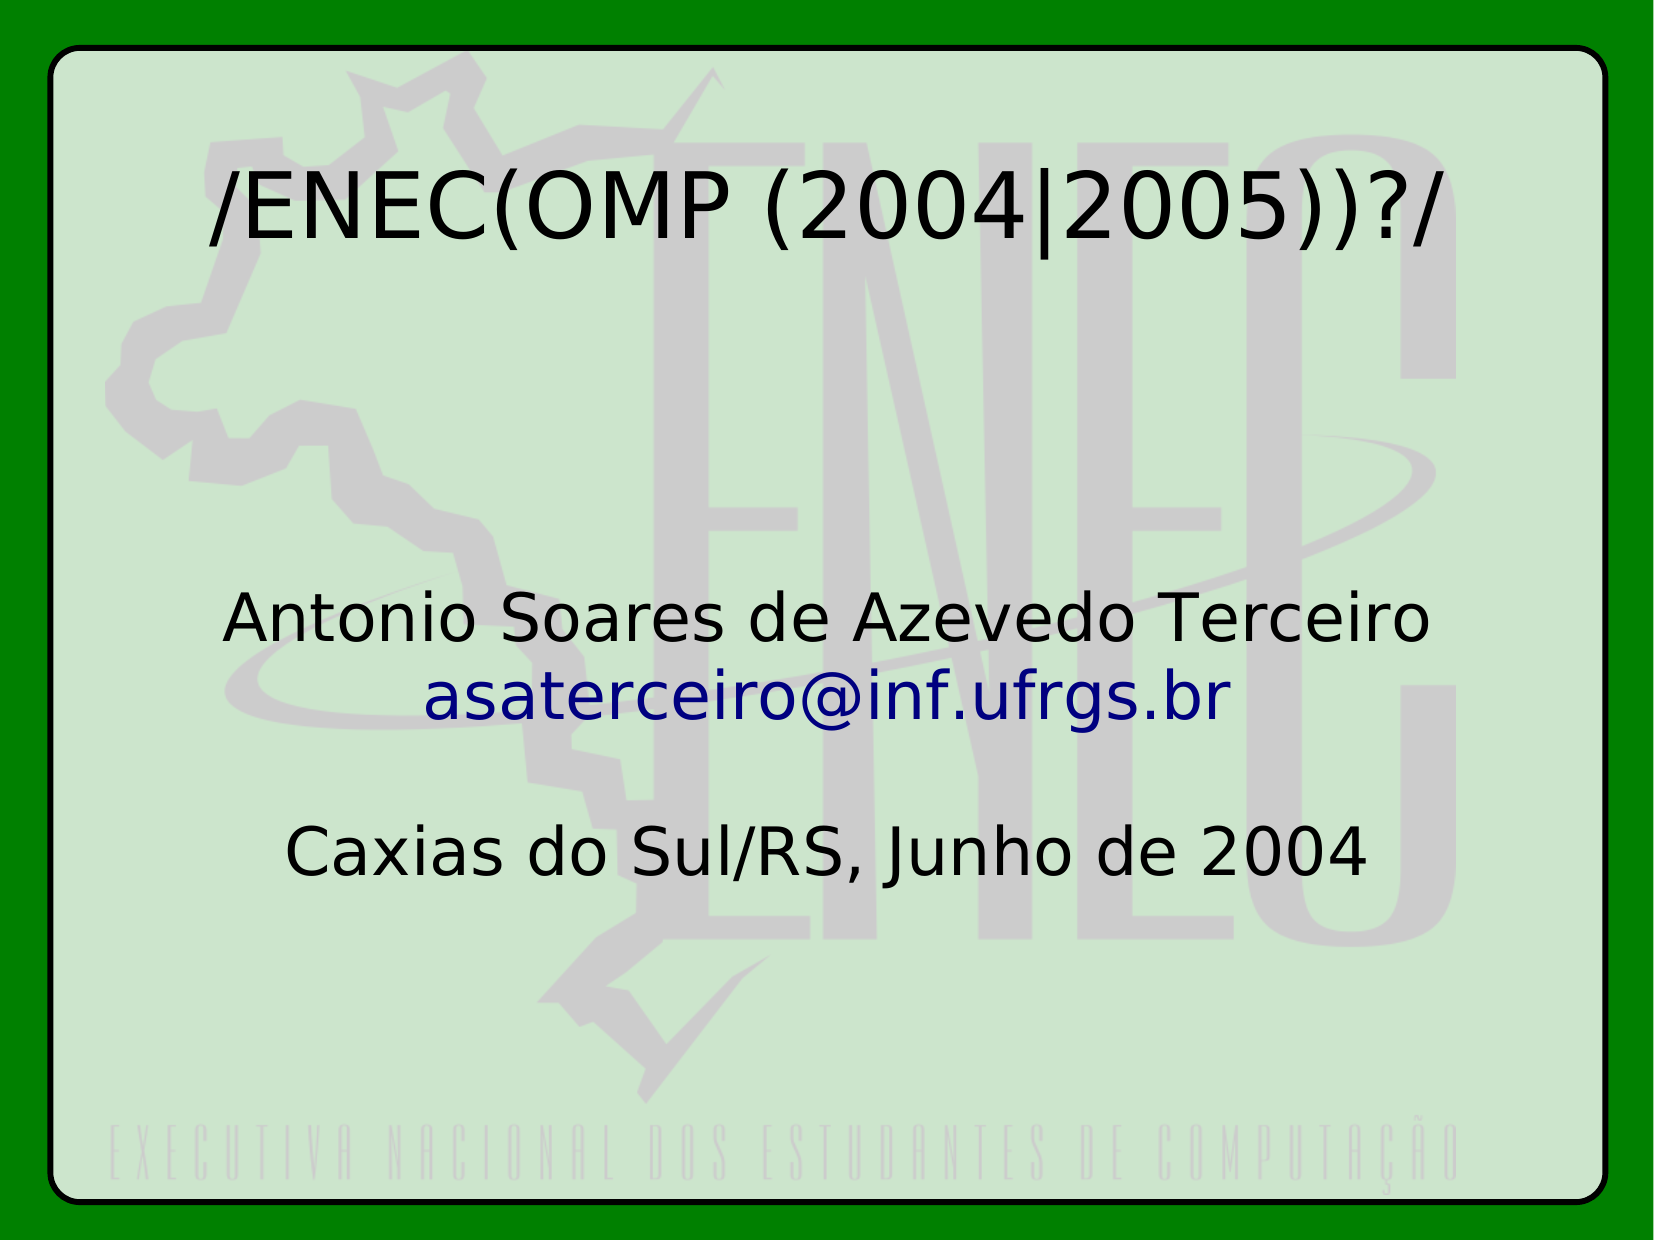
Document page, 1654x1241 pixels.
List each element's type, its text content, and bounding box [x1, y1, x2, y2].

title /ENEC(OMP (2004|2005))?/ [121, 102, 1534, 310]
subtitle Antonio Soares de Azevedo Terceiro asaterceiro@inf.ufrgs.br Caxias do Sul/RS, Junho de 2004 [121, 344, 1534, 1127]
